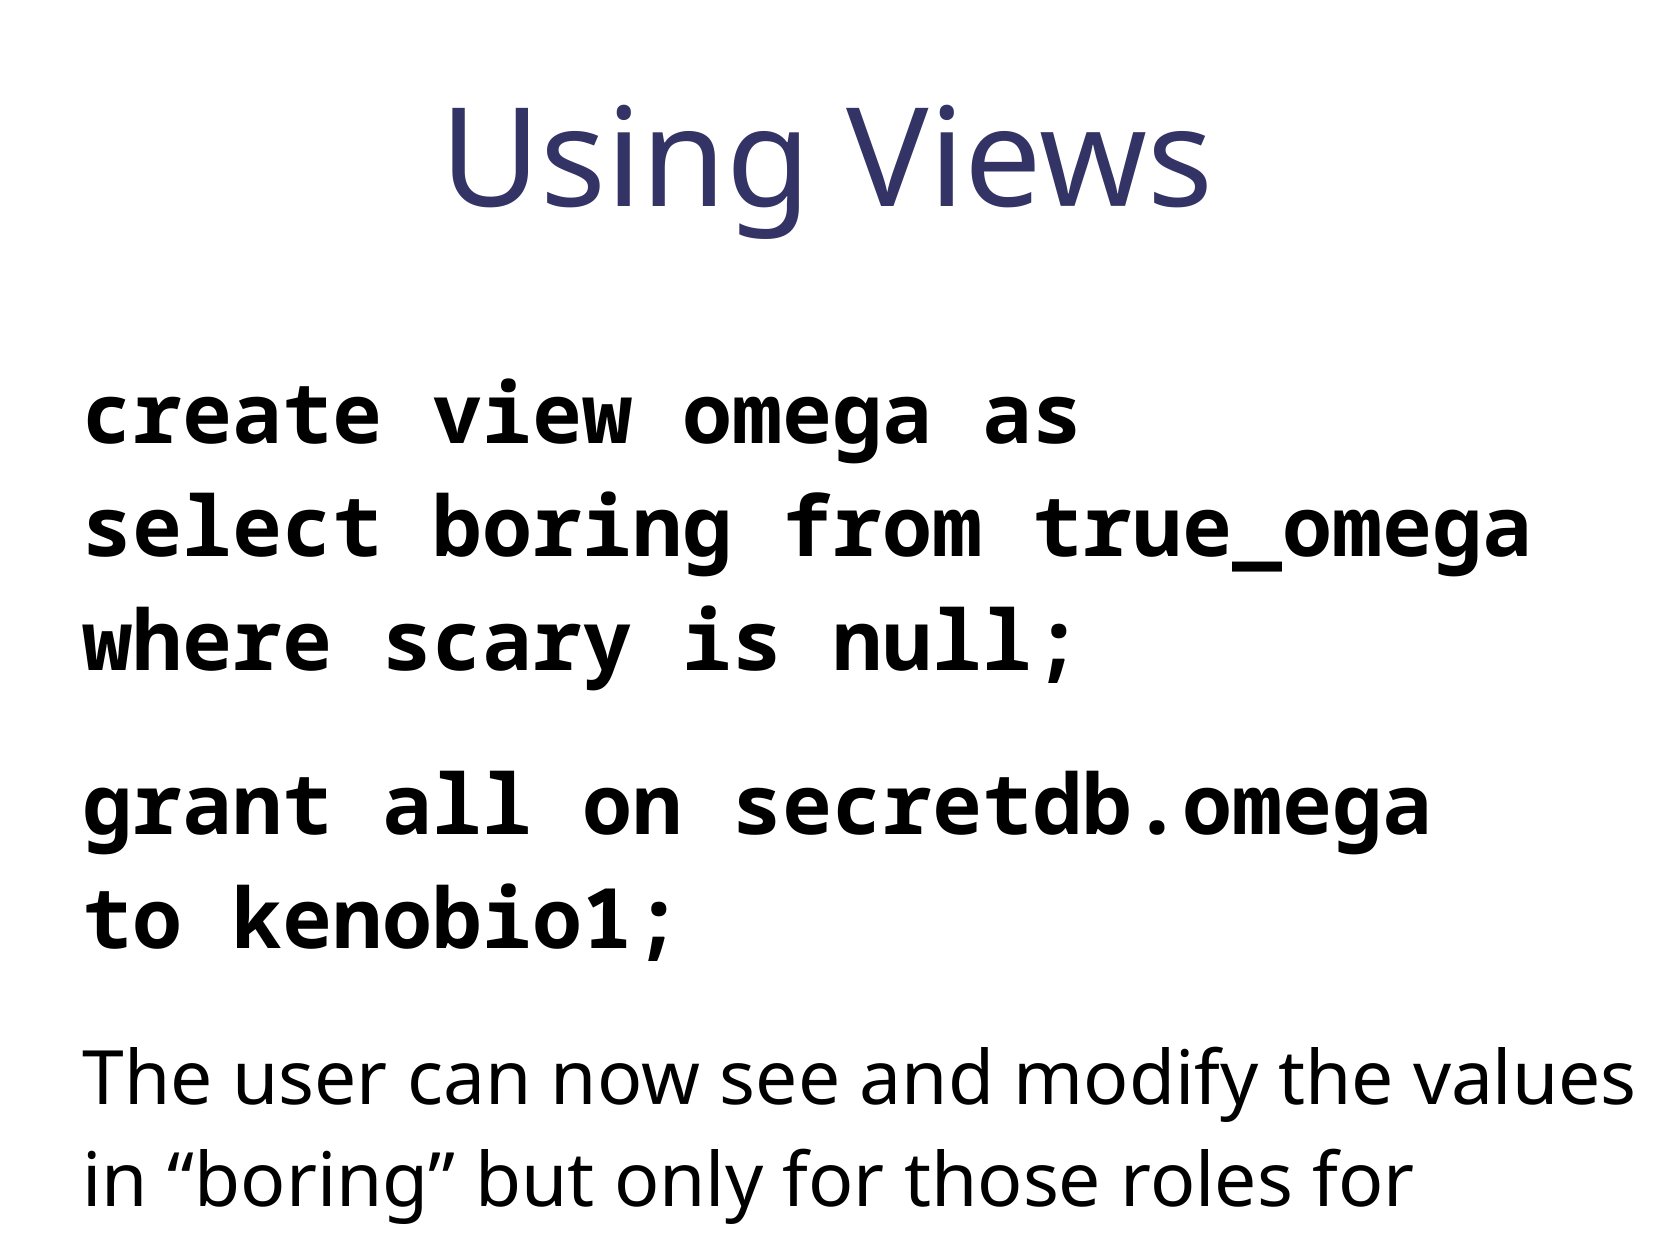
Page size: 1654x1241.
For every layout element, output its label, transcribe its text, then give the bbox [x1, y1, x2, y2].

title Using Views [82, 56, 1571, 250]
subtitle create view omega as select boring from true_omega where scary is null; grant all on secretdb.omega to kenobio1; The user can now see and modify the values in “boring” but only for those roles for where “scary” is not set. [82, 354, 1654, 1241]
